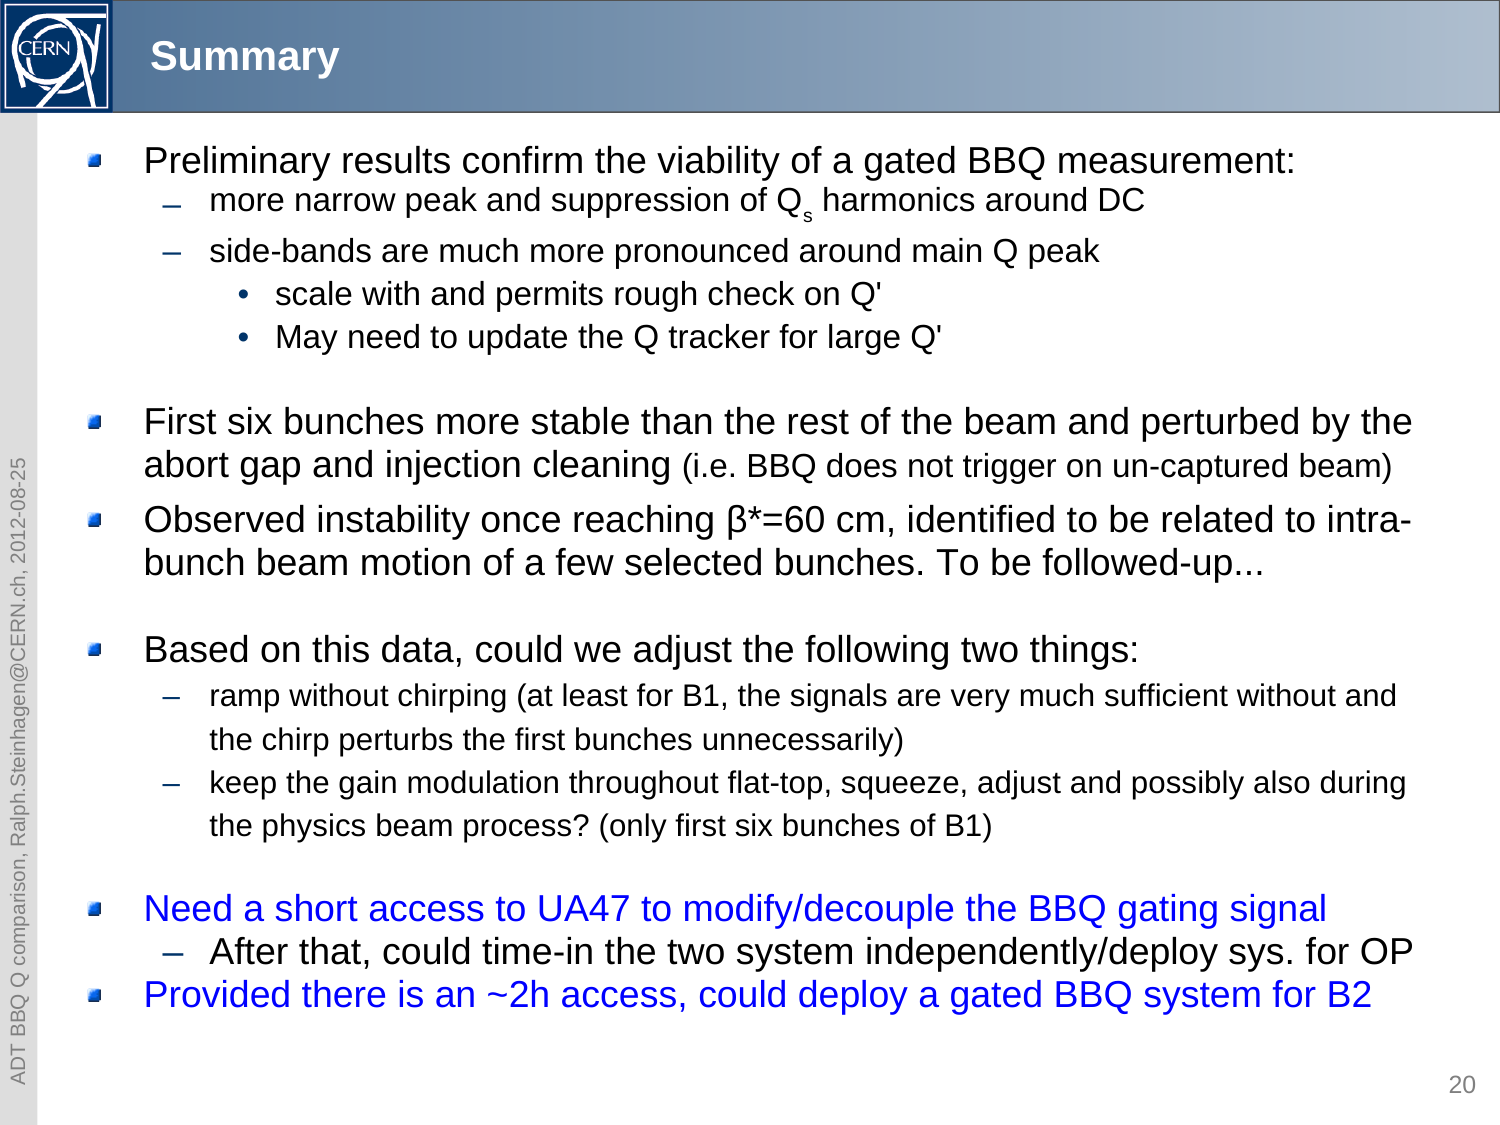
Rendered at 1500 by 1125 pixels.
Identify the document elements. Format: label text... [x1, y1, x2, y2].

title Summary [150, 0, 1201, 113]
list Preliminary results confirm the viability of a gated BBQ measurement: more narrow peak and suppression of Qs harmonics around DC side-bands are much more pronounced around main Q peak scale with and permits rough check on Q' May need to update the Q tracker for large Q' First six bunches more stable than the rest of the beam and perturbed by the abort gap and injection cleaning (i.e. BBQ does not trigger on un-captured beam) Observed instability once reaching β*=60 cm, identified to be related to intra-bunch beam motion of a few selected bunches. To be followed-up... Based on this data, could we adjust the following two things: ramp without chirping (at least for B1, the signals are very much sufficient without and the chirp perturbs the first bunches unnecessarily) keep the gain modulation throughout flat-top, squeeze, adjust and possibly also during the physics beam process? (only first six bunches of B1) Need a short access to UA47 to modify/decouple the BBQ gating signal After that, could time-in the two system independently/deploy sys. for OP Provided there is an ~2h access, could deploy a gated BBQ system for B2 [87, 137, 1438, 1060]
picture [0, 0, 113, 113]
